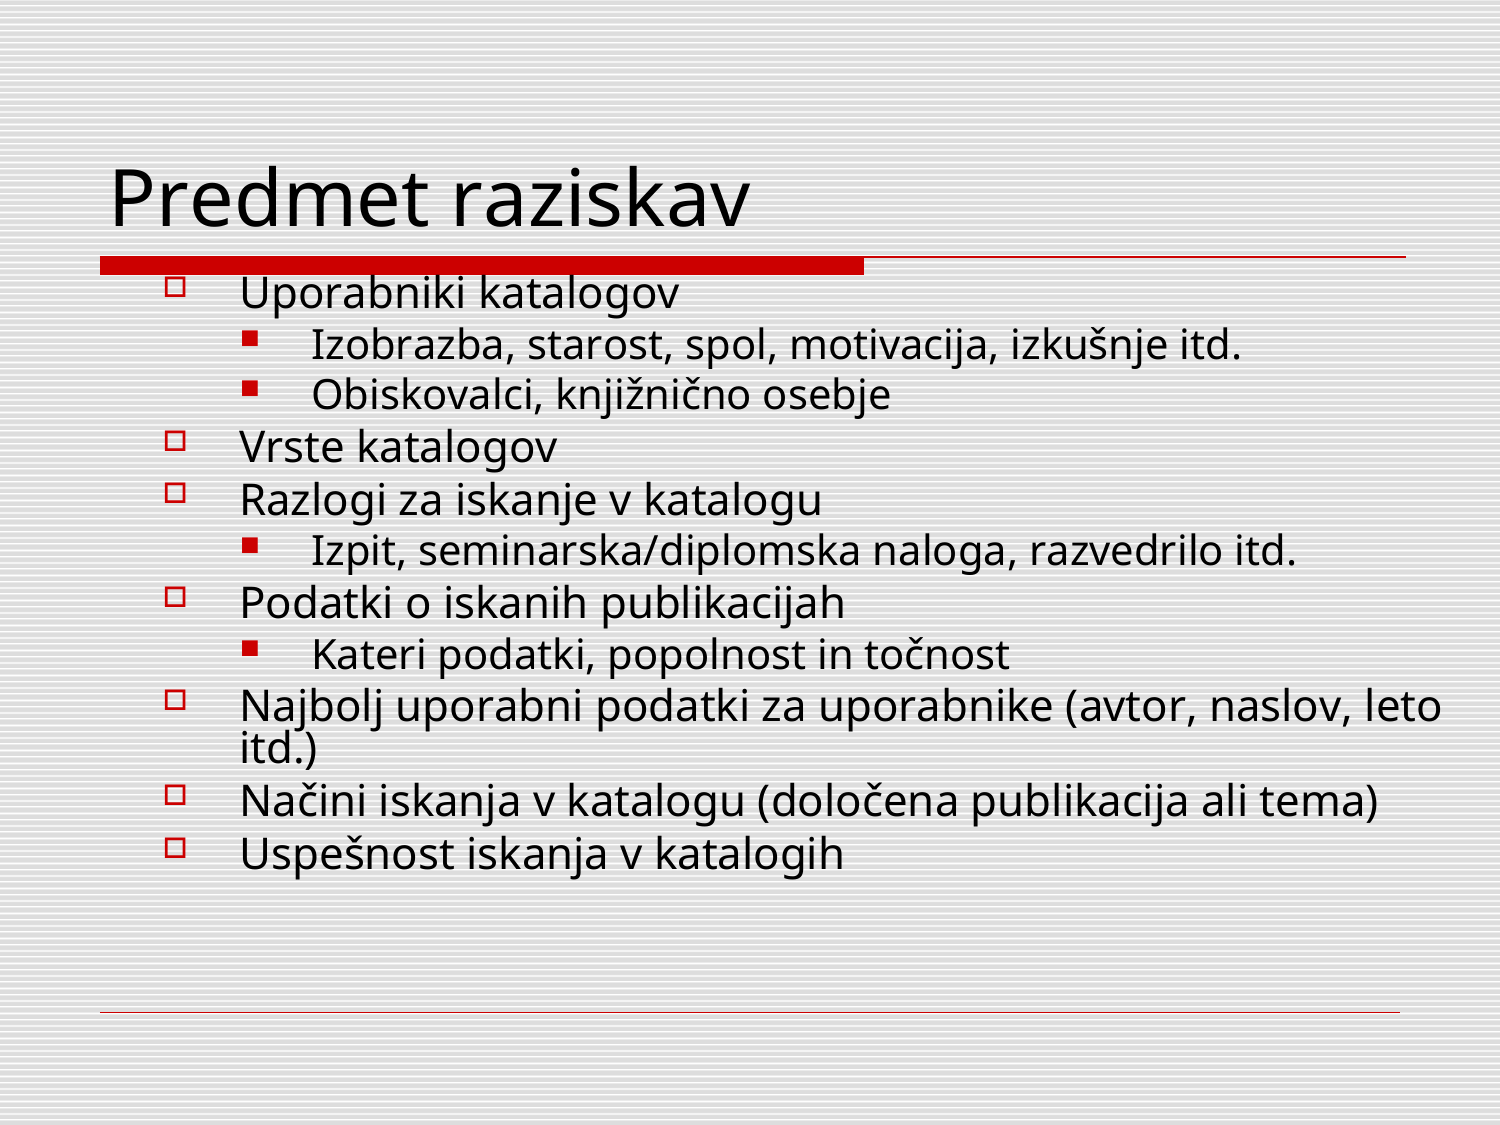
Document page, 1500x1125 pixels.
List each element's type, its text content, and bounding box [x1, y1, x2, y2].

list Uporabniki katalogov Izobrazba, starost, spol, motivacija, izkušnje itd. Obiskovalci, knjižnično osebje Vrste katalogov Razlogi za iskanje v katalogu Izpit, seminarska/diplomska naloga, razvedrilo itd. Podatki o iskanih publikacijah Kateri podatki, popolnost in točnost Najbolj uporabni podatki za uporabnike (avtor, naslov, leto itd.) Načini iskanja v katalogu (določena publikacija ali tema) Uspešnost iskanja v katalogih [147, 267, 1488, 988]
title Predmet raziskav [94, 49, 1407, 250]
picture [0, 0, 1500, 1125]
